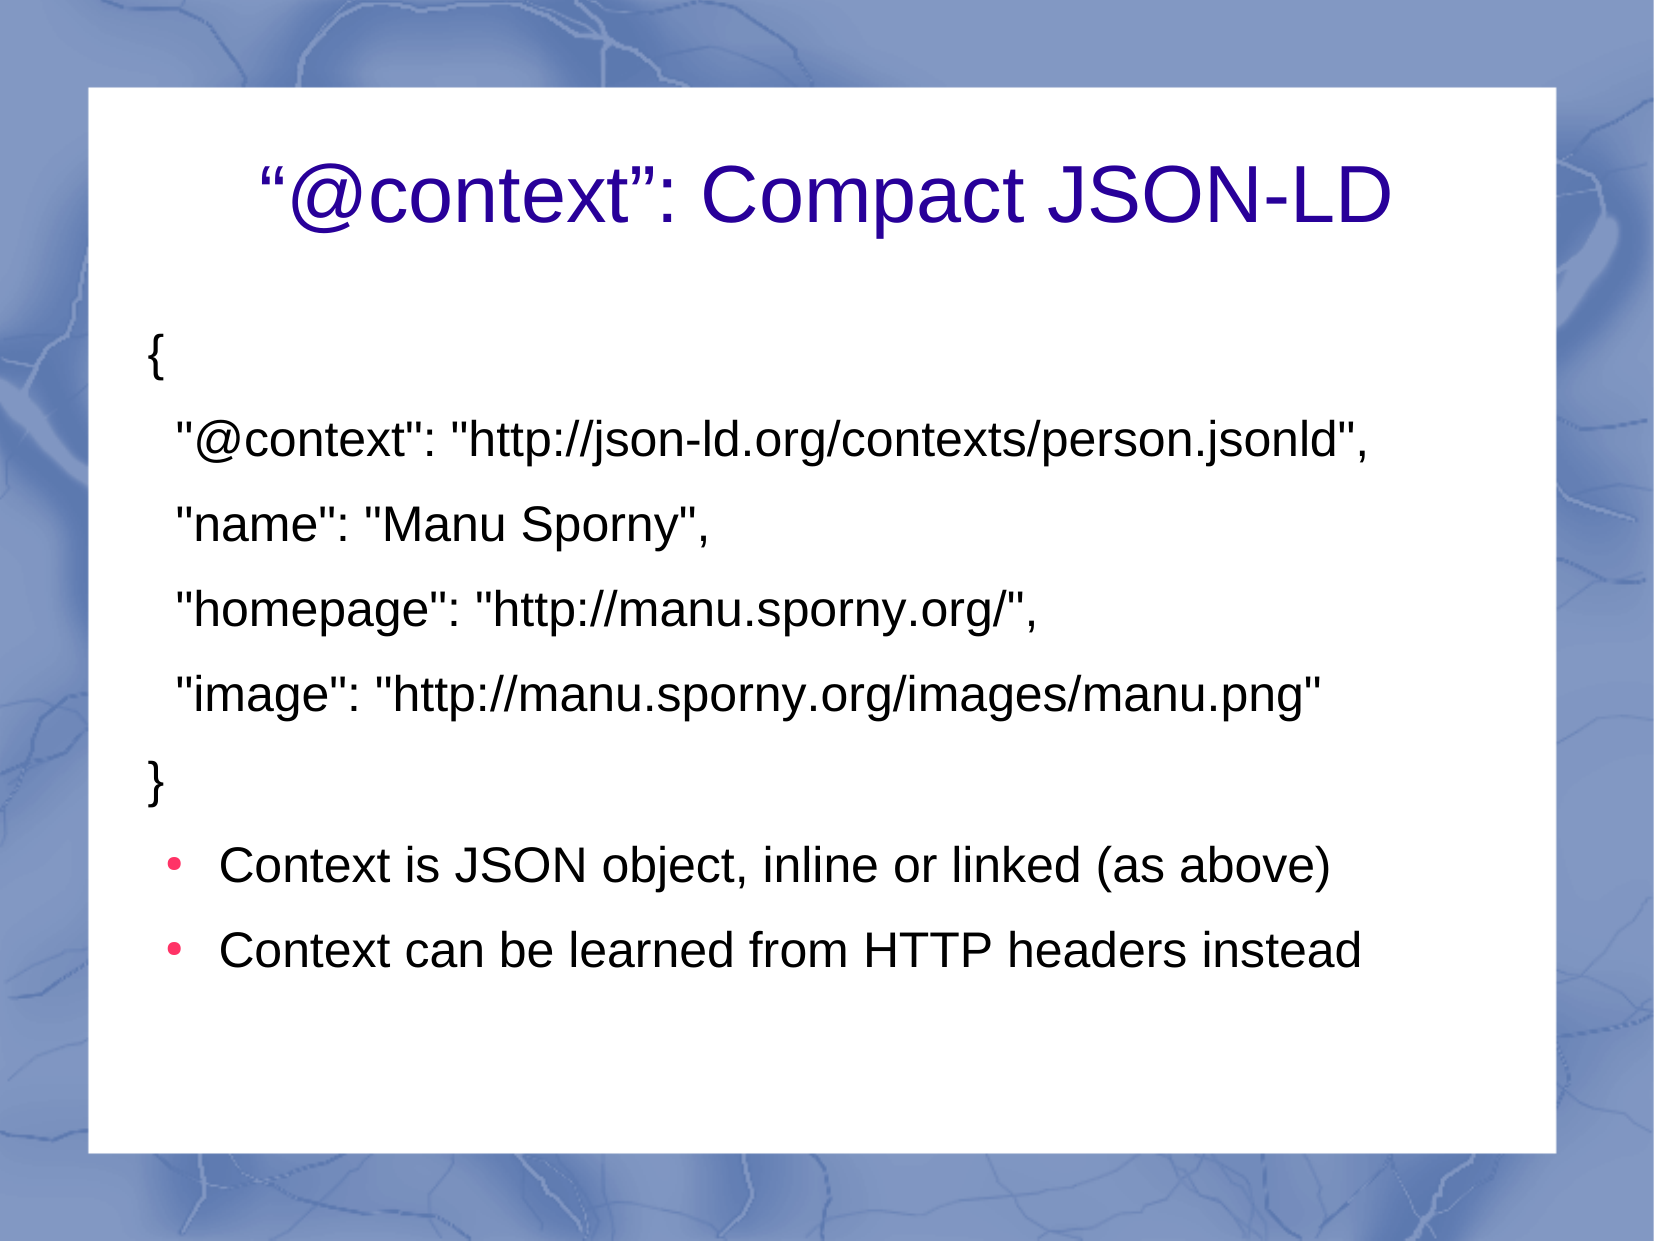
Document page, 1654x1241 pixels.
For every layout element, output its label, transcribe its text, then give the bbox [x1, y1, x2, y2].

title “@context”: Compact JSON-LD [118, 90, 1536, 298]
picture [0, 0, 1654, 1241]
list { "@context": "http://json-ld.org/contexts/person.jsonld", "name": "Manu Sporny", "homepage": "http://manu.sporny.org/", "image": "http://manu.sporny.org/images/manu.png" } Context is JSON object, inline or linked (as above) Context can be learned from HTTP headers instead [147, 325, 1506, 1045]
